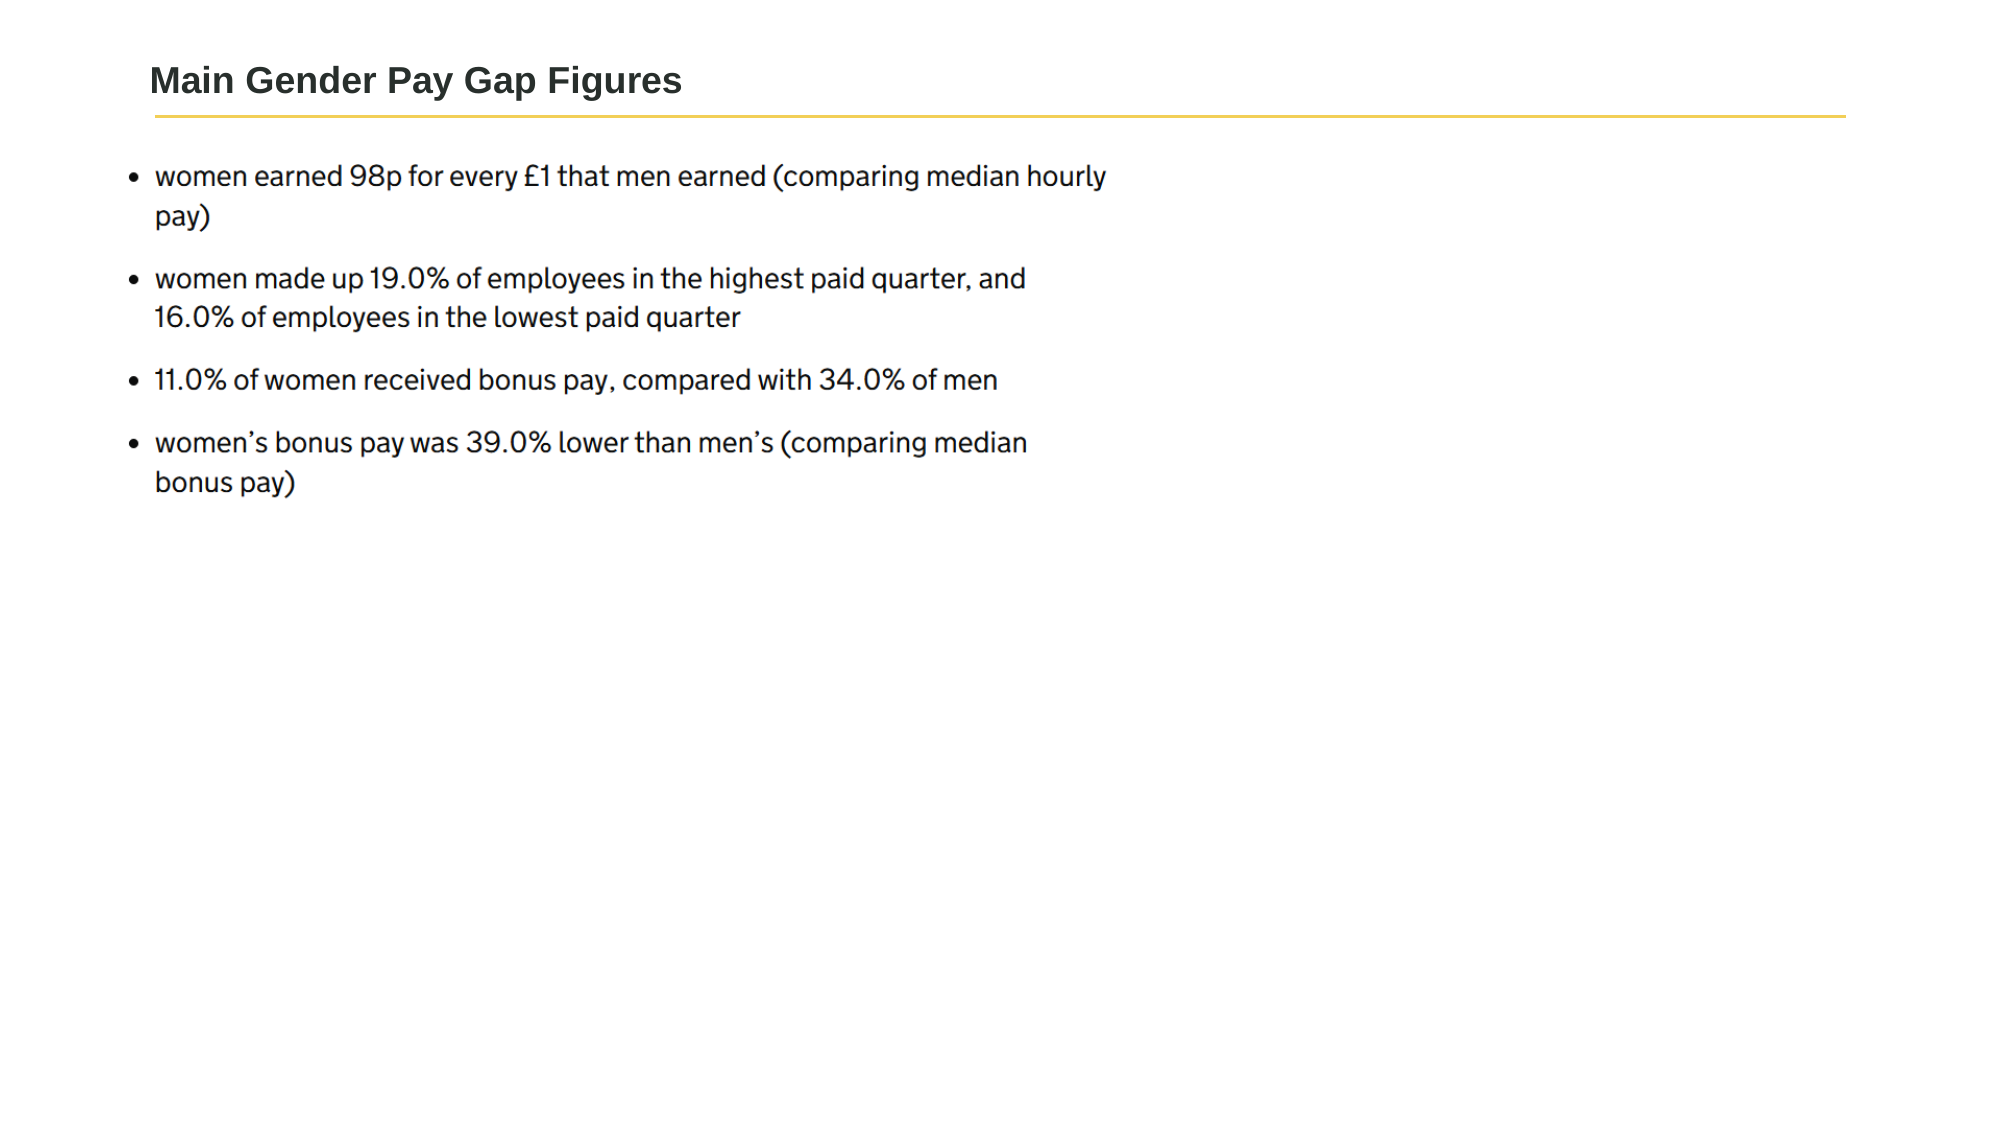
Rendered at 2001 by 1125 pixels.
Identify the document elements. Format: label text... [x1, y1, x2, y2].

text_box Main Gender Pay Gap Figures [134, 53, 1363, 114]
picture [105, 139, 1126, 513]
